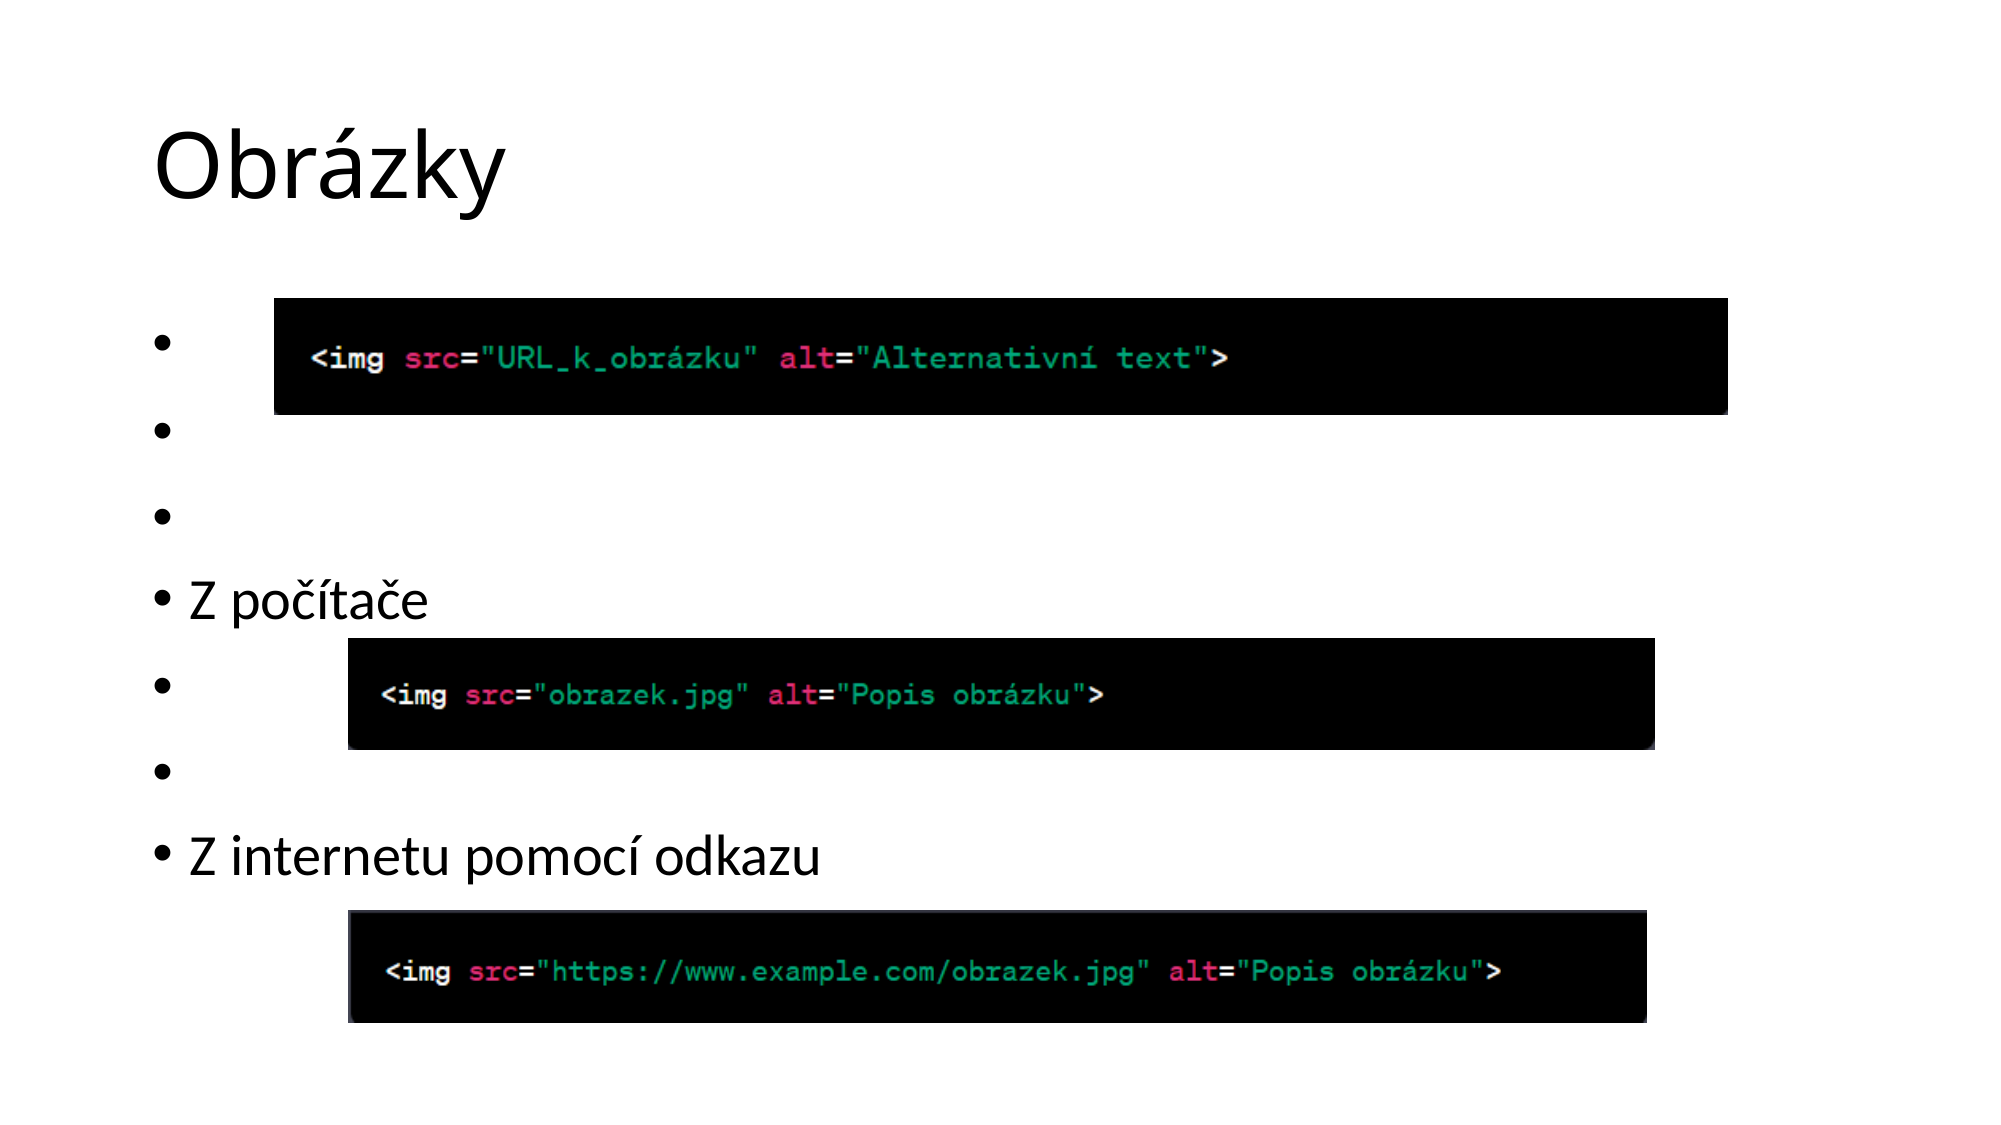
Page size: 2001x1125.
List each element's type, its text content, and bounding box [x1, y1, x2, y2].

picture [274, 298, 1728, 415]
title Obrázky [137, 59, 1863, 278]
picture [348, 638, 1655, 750]
list Z počítače Z internetu pomocí odkazu [137, 299, 1863, 1014]
picture [348, 910, 1647, 1023]
